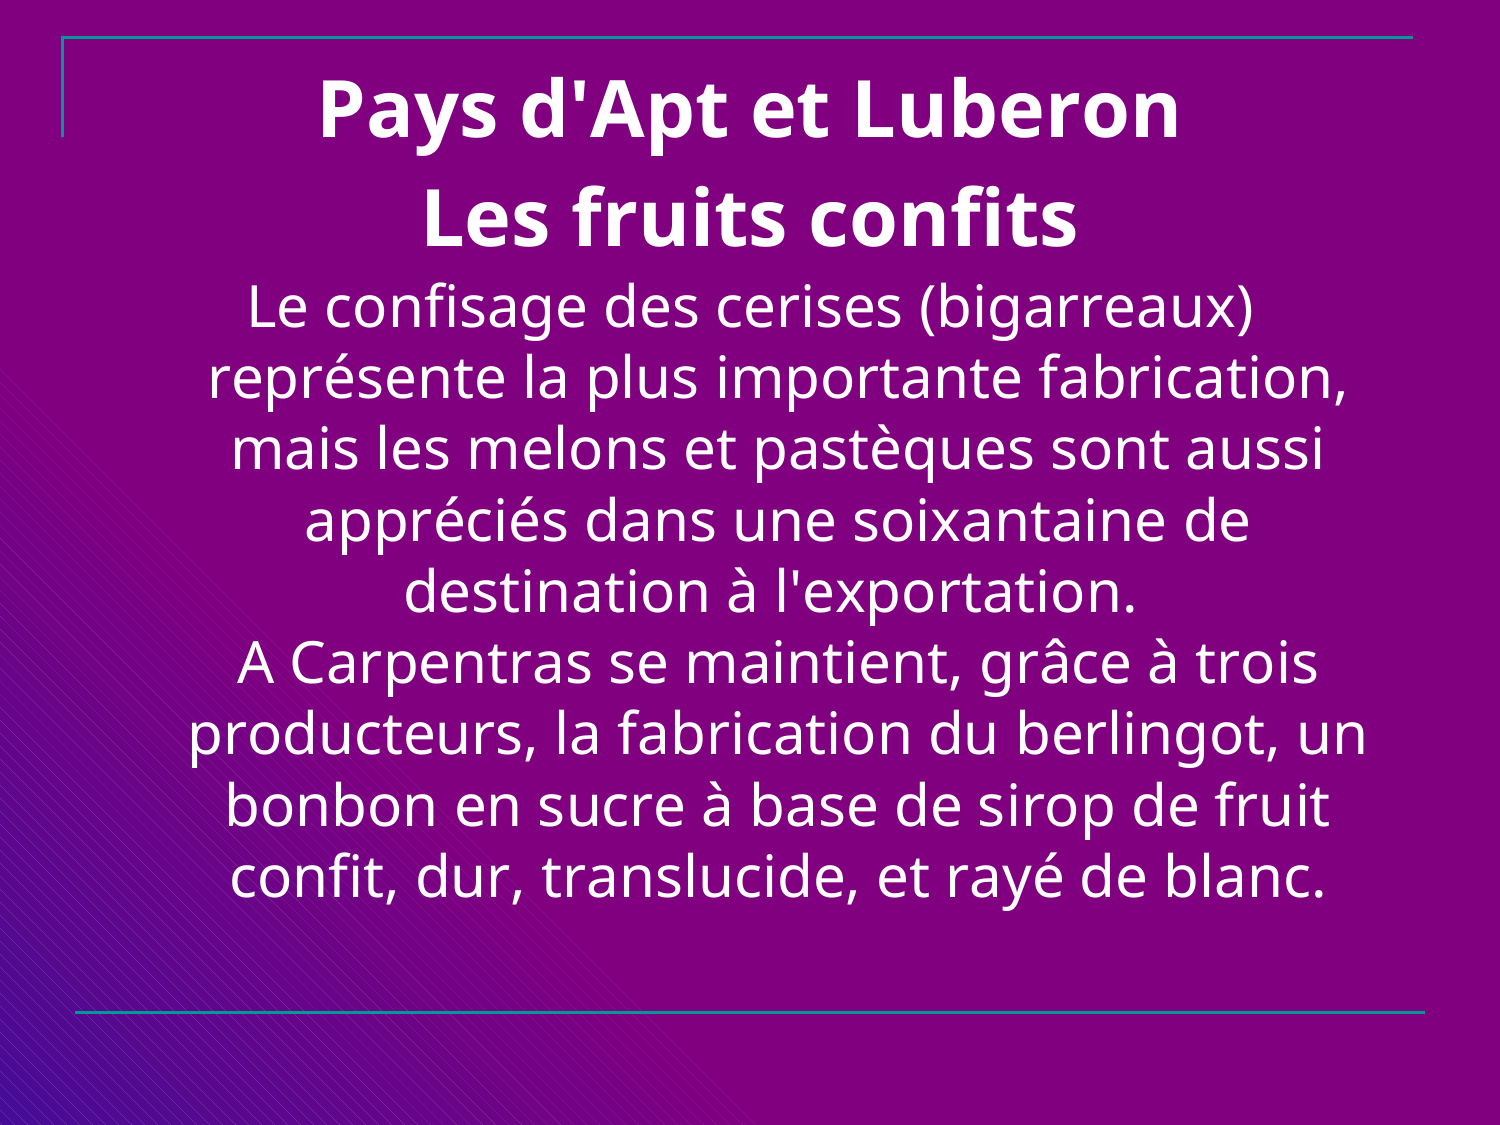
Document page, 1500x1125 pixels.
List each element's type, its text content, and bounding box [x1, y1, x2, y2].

list Le confisage des cerises (bigarreaux) représente la plus importante fabrication, mais les melons et pastèques sont aussi appréciés dans une soixantaine de destination à l'exportation. A Carpentras se maintient, grâce à trois producteurs, la fabrication du berlingot, un bonbon en sucre à base de sirop de fruit confit, dur, translucide, et rayé de blanc. [75, 262, 1426, 1006]
title Pays d'Apt et Luberon Les fruits confits [75, 45, 1426, 262]
